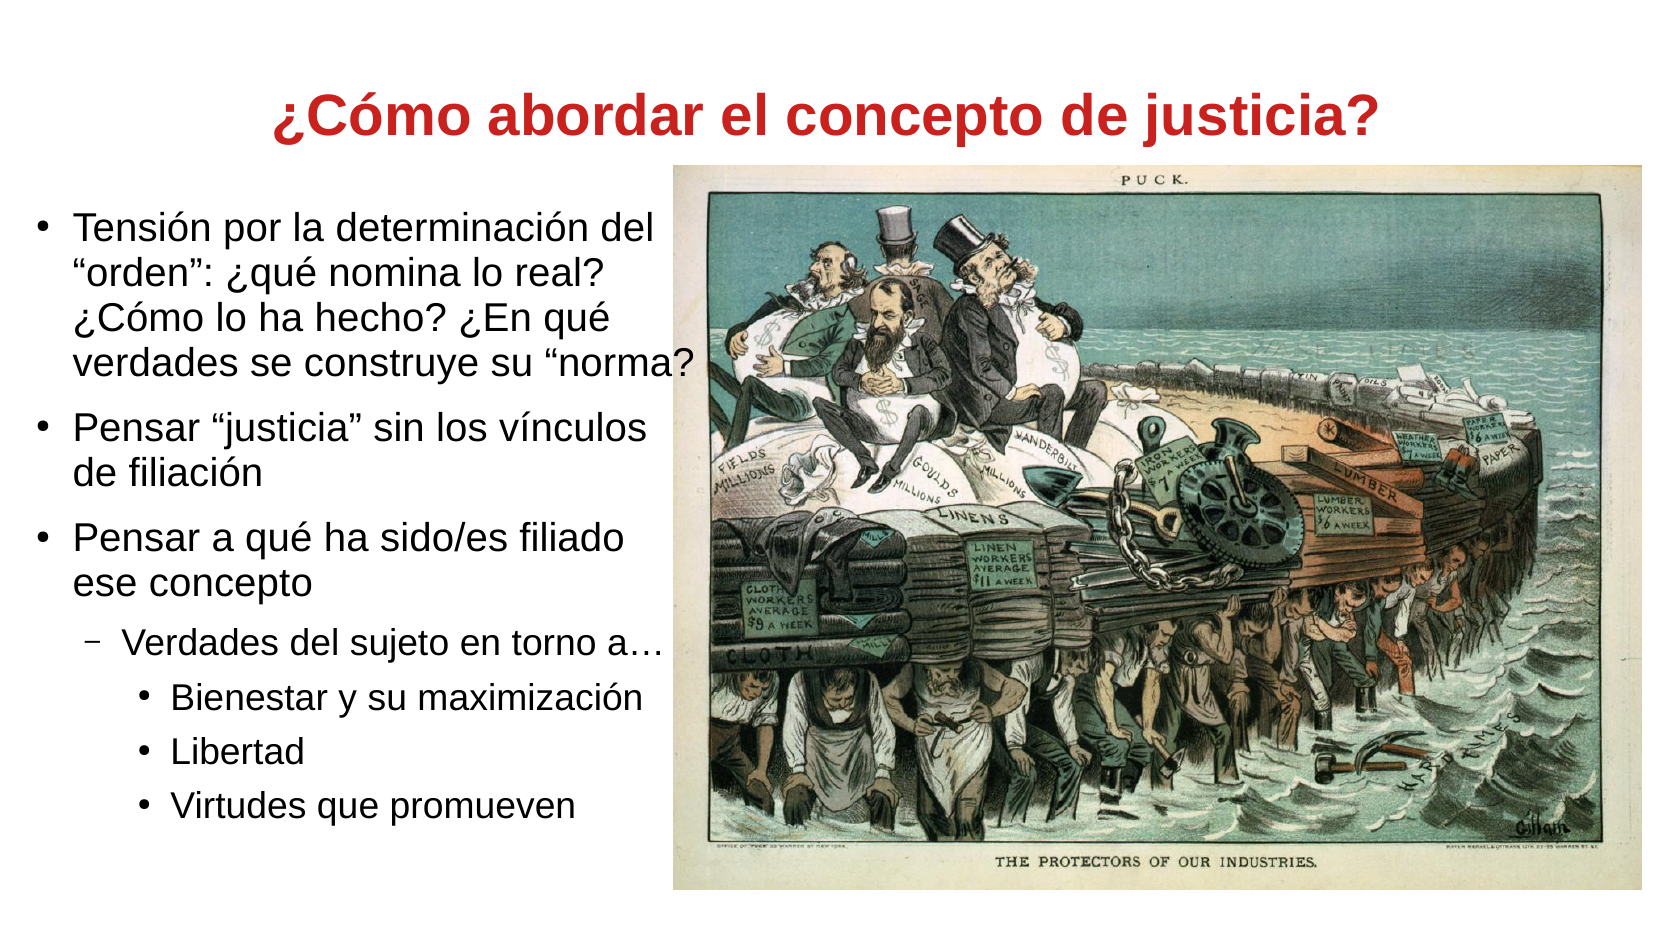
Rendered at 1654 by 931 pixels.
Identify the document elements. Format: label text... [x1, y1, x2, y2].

picture [673, 165, 1642, 890]
title ¿Cómo abordar el concepto de justicia? [82, 37, 1571, 193]
list Tensión por la determinación del “orden”: ¿qué nomina lo real? ¿Cómo lo ha hecho? ¿En qué verdades se construye su “norma? Pensar “justicia” sin los vínculos de filiación Pensar a qué ha sido/es filiado ese concepto Verdades del sujeto en torno a… Bienestar y su maximización Libertad Virtudes que promueven [23, 204, 697, 875]
